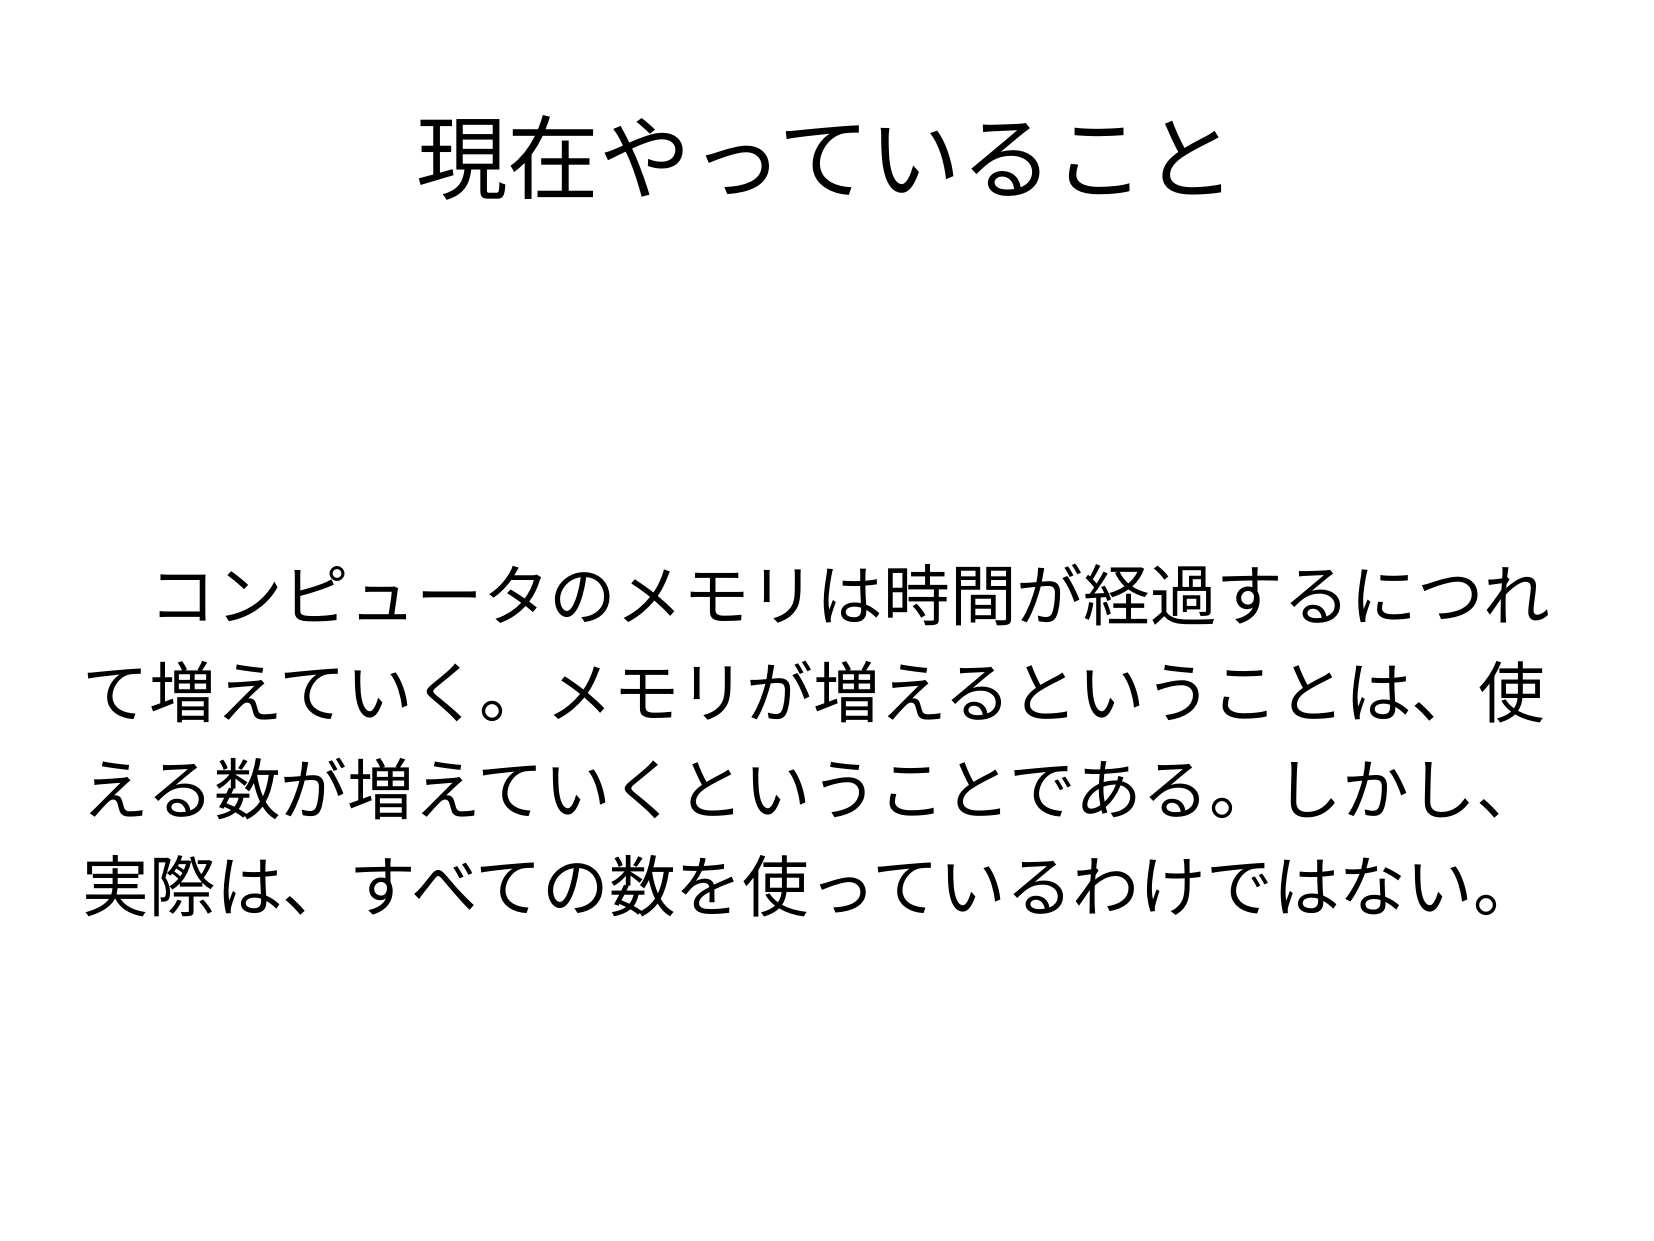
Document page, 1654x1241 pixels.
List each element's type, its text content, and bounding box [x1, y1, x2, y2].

subtitle コンピュータのメモリは時間が経過するにつれて増えていく。メモリが増えるということは、使える数が増えていくということである。しかし、実際は、すべての数を使っているわけではない。 [82, 297, 1571, 1102]
title 現在やっていること [82, 56, 1571, 250]
